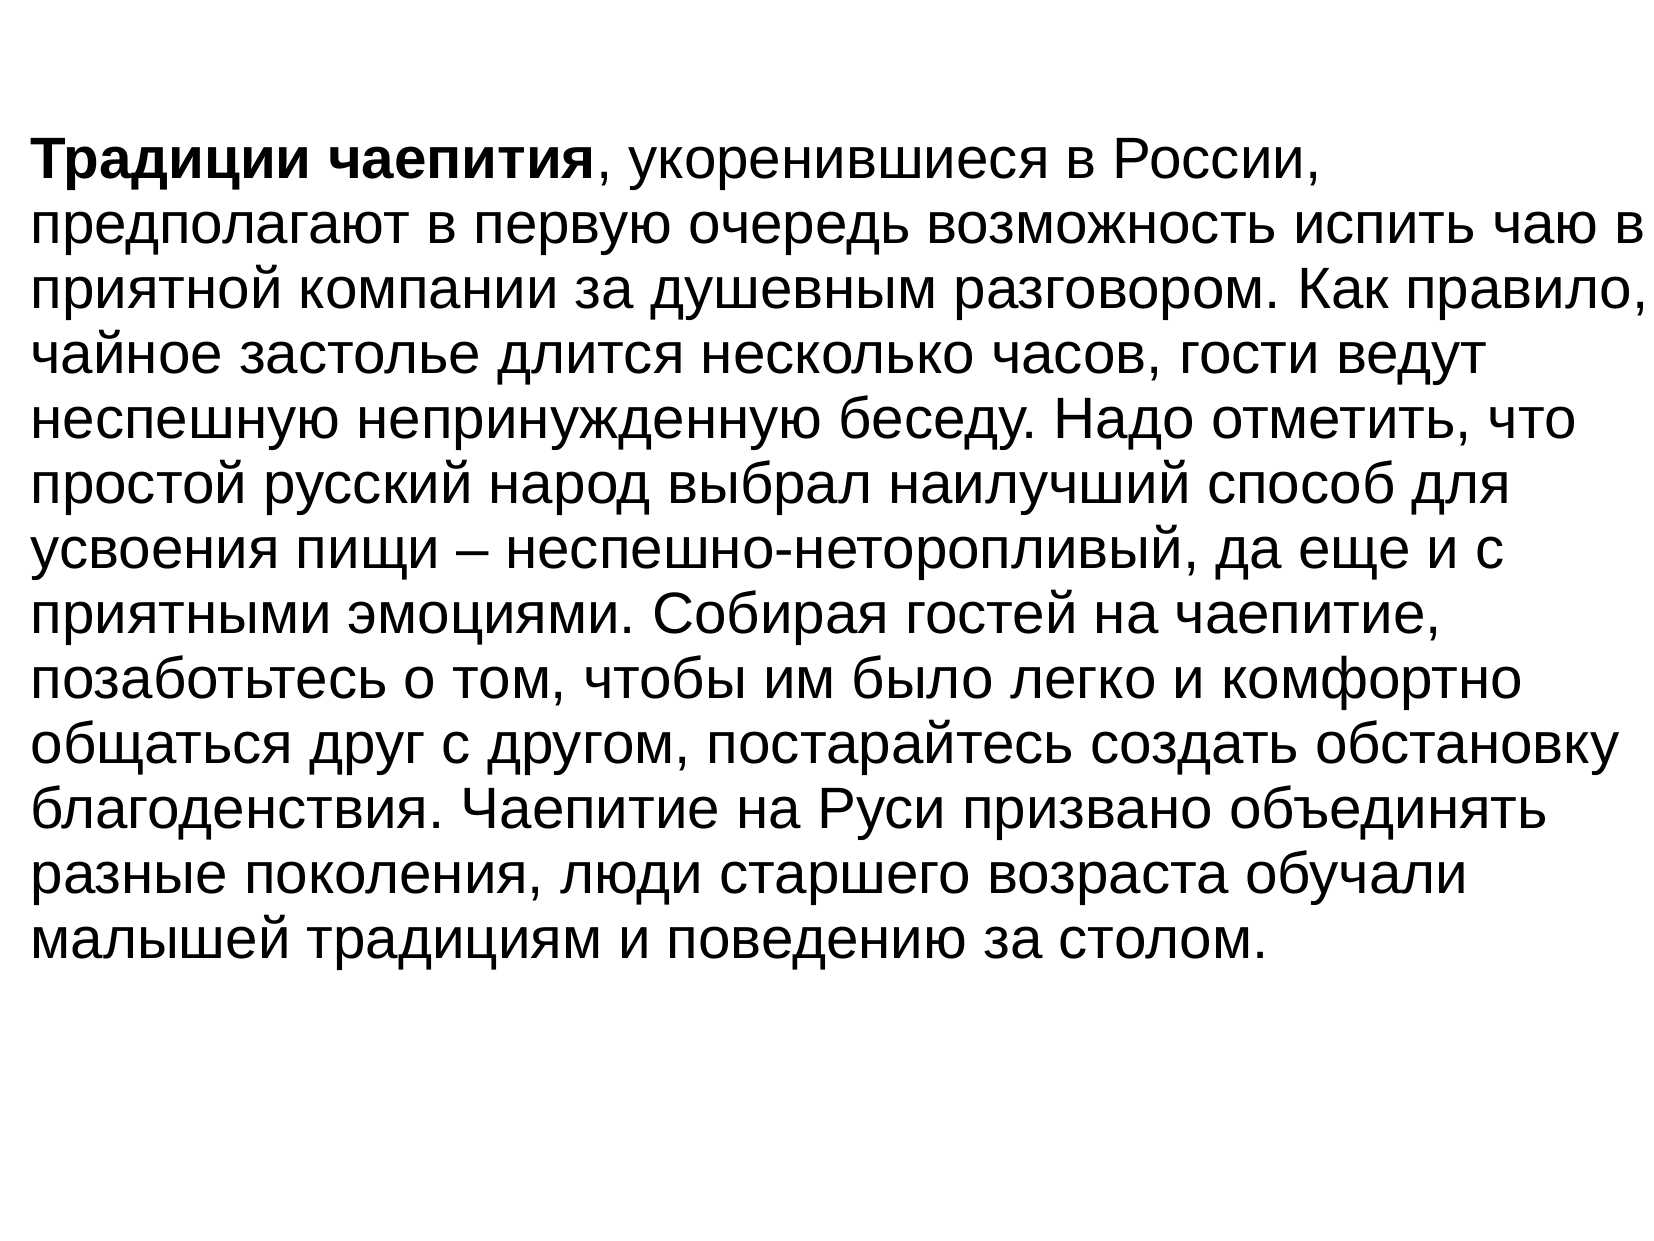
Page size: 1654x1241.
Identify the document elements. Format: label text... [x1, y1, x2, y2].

text_box Традиции чаепития, укоренившиеся в России, предполагают в первую очередь возможность испить чаю в приятной компании за душевным разговором. Как правило, чайное застолье длится несколько часов, гости ведут неспешную непринужденную беседу. Надо отметить, что простой русский народ выбрал наилучший способ для усвоения пищи – неспешно-неторопливый, да еще и с приятными эмоциями. Собирая гостей на чаепитие, позаботьтесь о том, чтобы им было легко и комфортно общаться друг с другом, постарайтесь создать обстановку благоденствия. Чаепитие на Руси призвано объединять разные поколения, люди старшего возраста обучали малышей традициям и поведению за столом. [15, 118, 1654, 1034]
